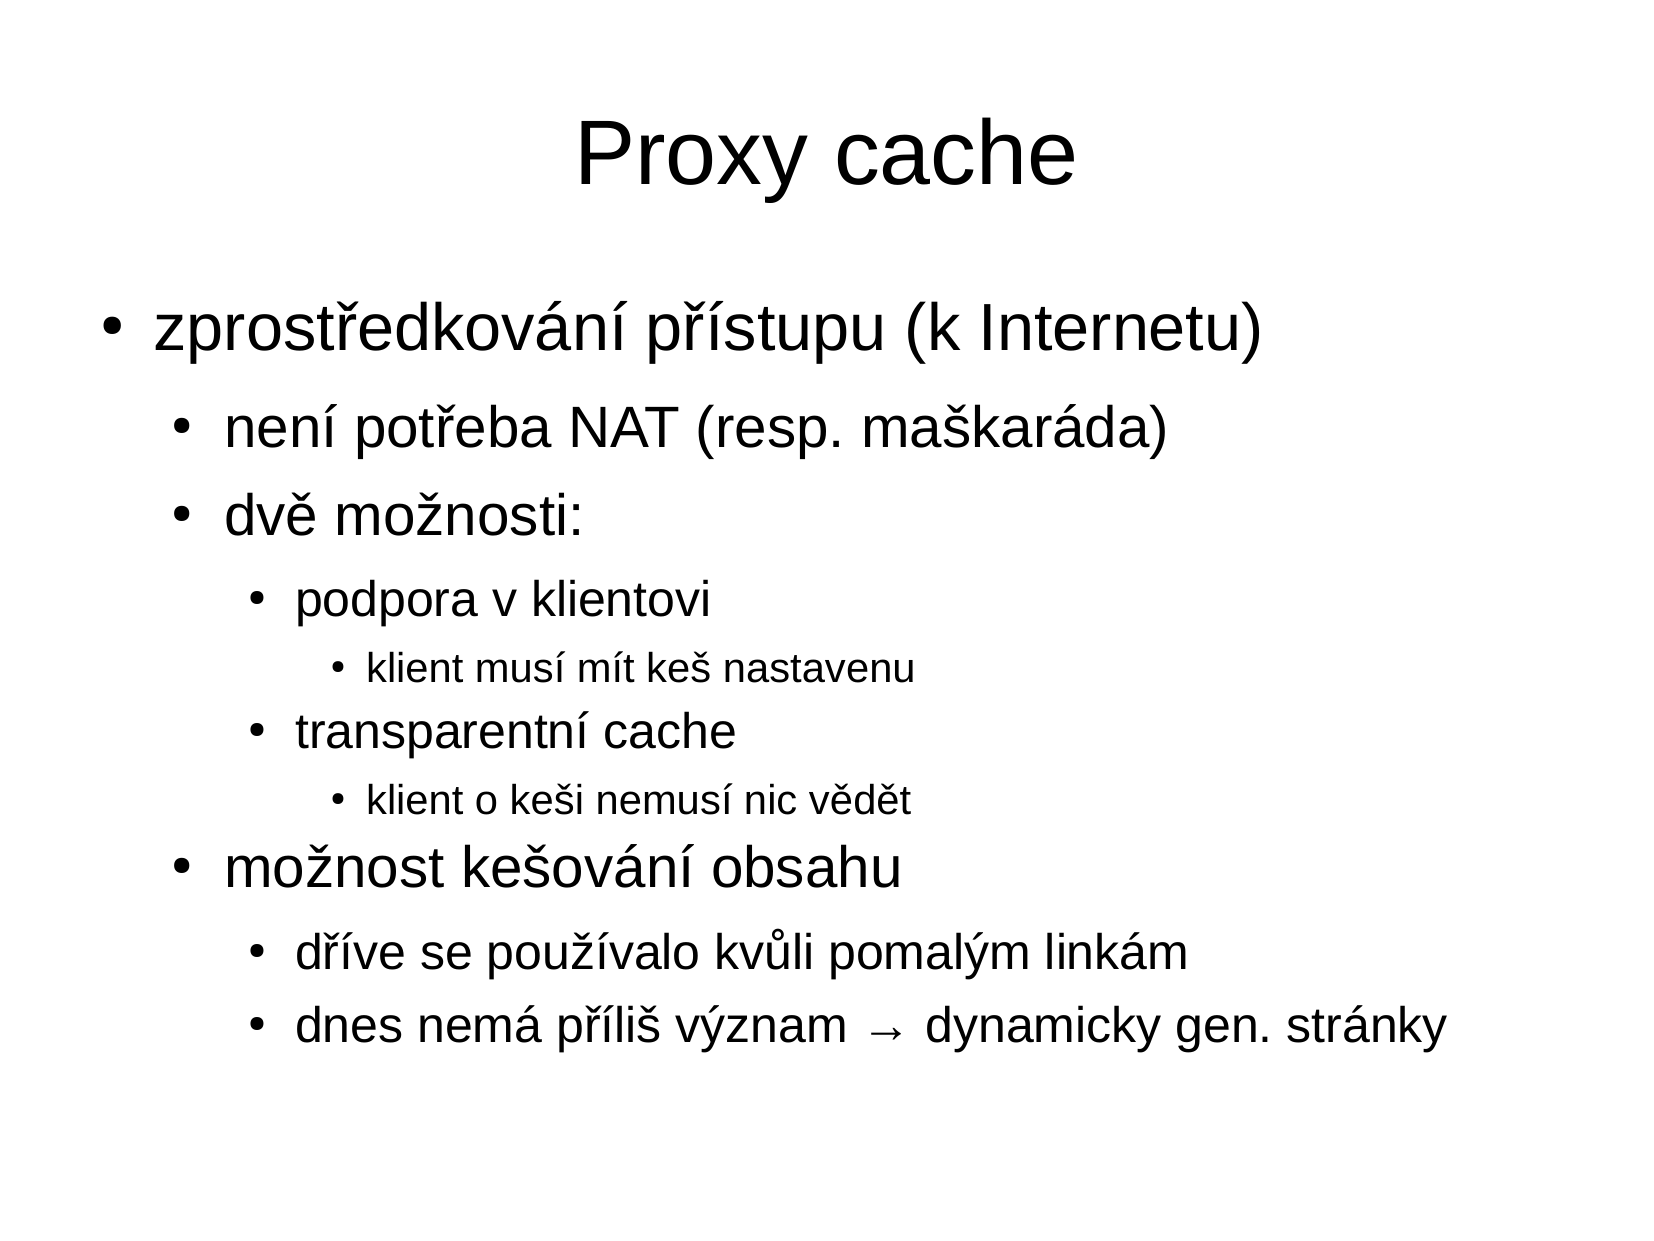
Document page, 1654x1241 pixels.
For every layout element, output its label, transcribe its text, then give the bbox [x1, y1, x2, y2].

title Proxy cache [82, 49, 1571, 257]
list zprostředkování přístupu (k Internetu) není potřeba NAT (resp. maškaráda) dvě možnosti: podpora v klientovi klient musí mít keš nastavenu transparentní cache klient o keši nemusí nic vědět možnost kešování obsahu dříve se používalo kvůli pomalým linkám dnes nemá příliš význam → dynamicky gen. stránky [82, 290, 1571, 1182]
